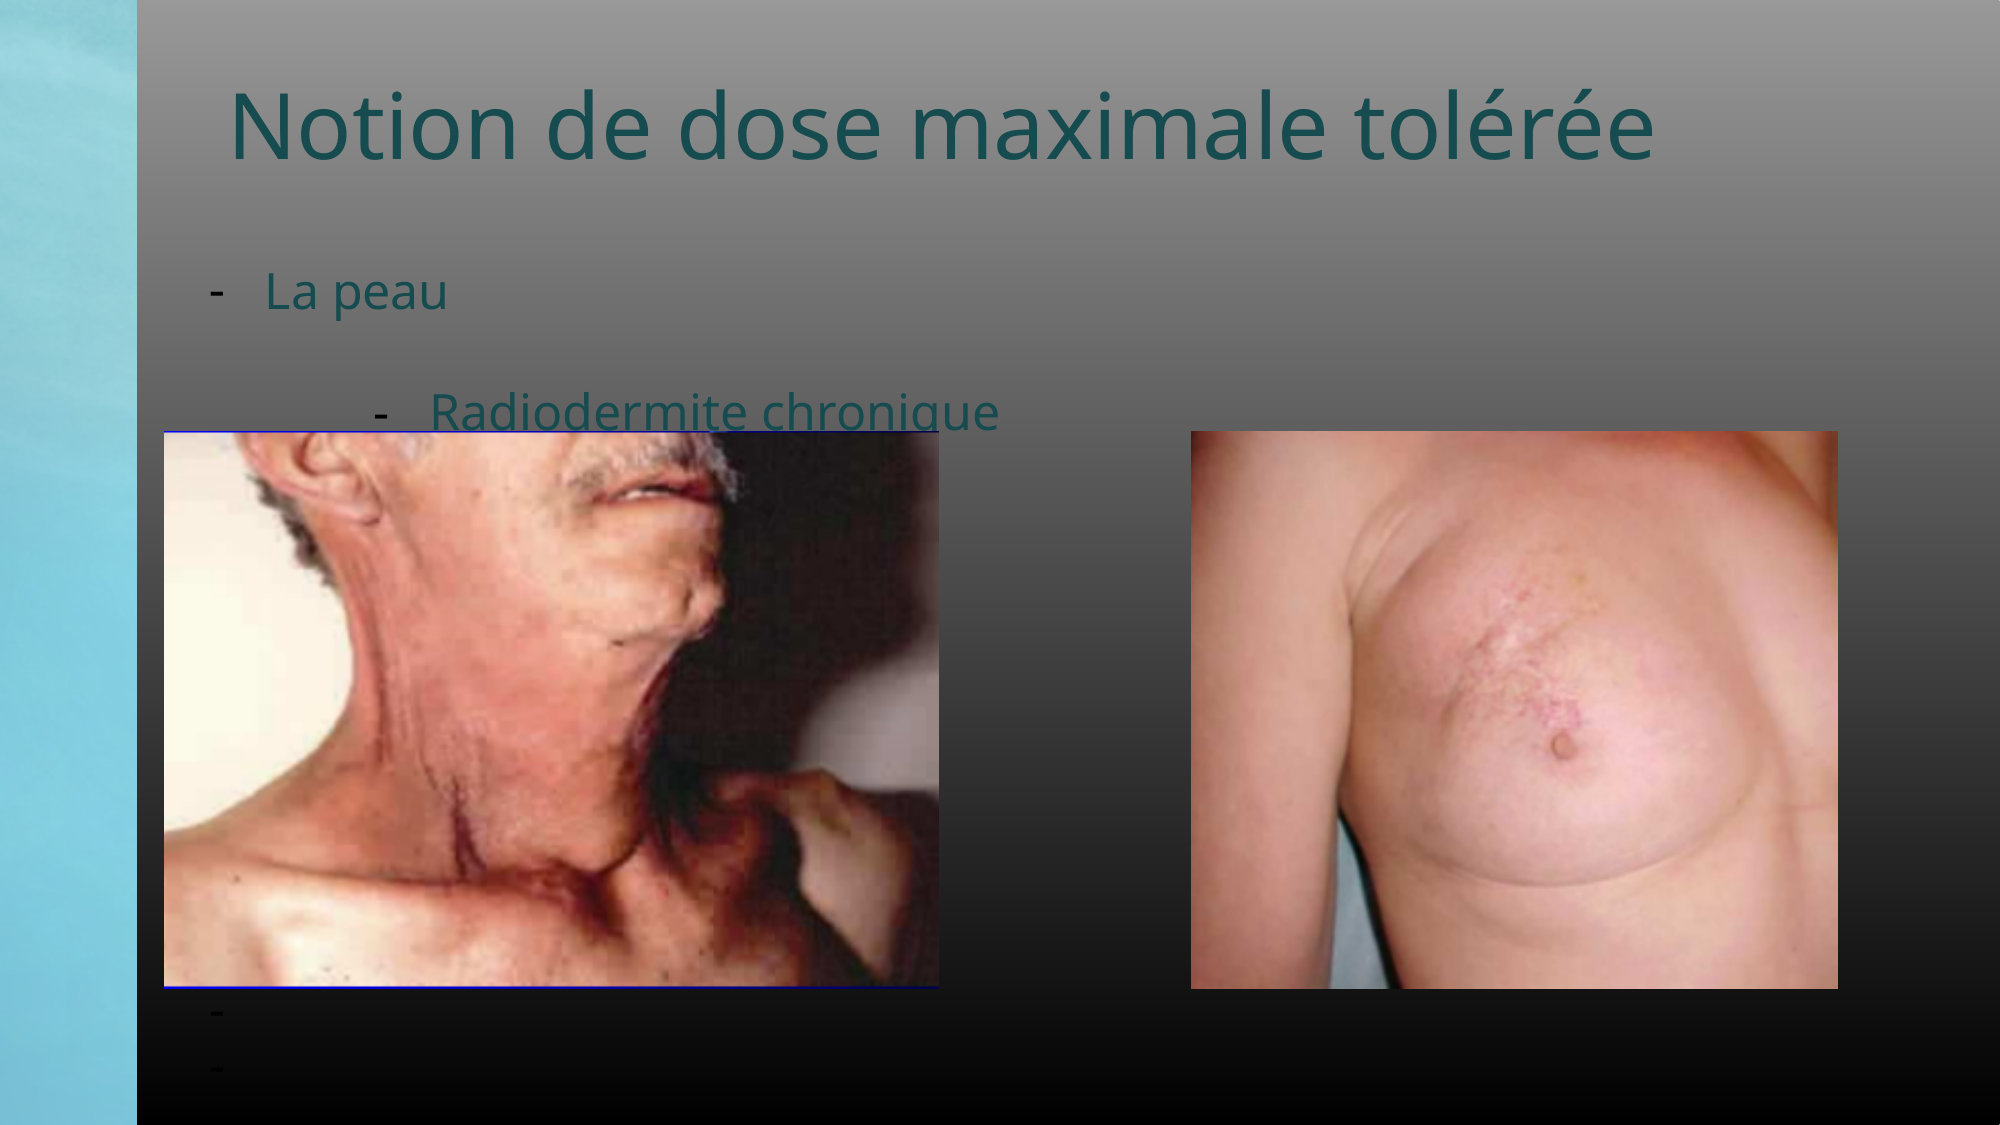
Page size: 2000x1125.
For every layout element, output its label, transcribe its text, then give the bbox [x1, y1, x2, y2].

title Notion de dose maximale tolérée [212, 62, 1728, 188]
picture [1191, 431, 1838, 989]
picture [164, 431, 939, 989]
list La peau Radiodermite chronique [193, 199, 1981, 1060]
